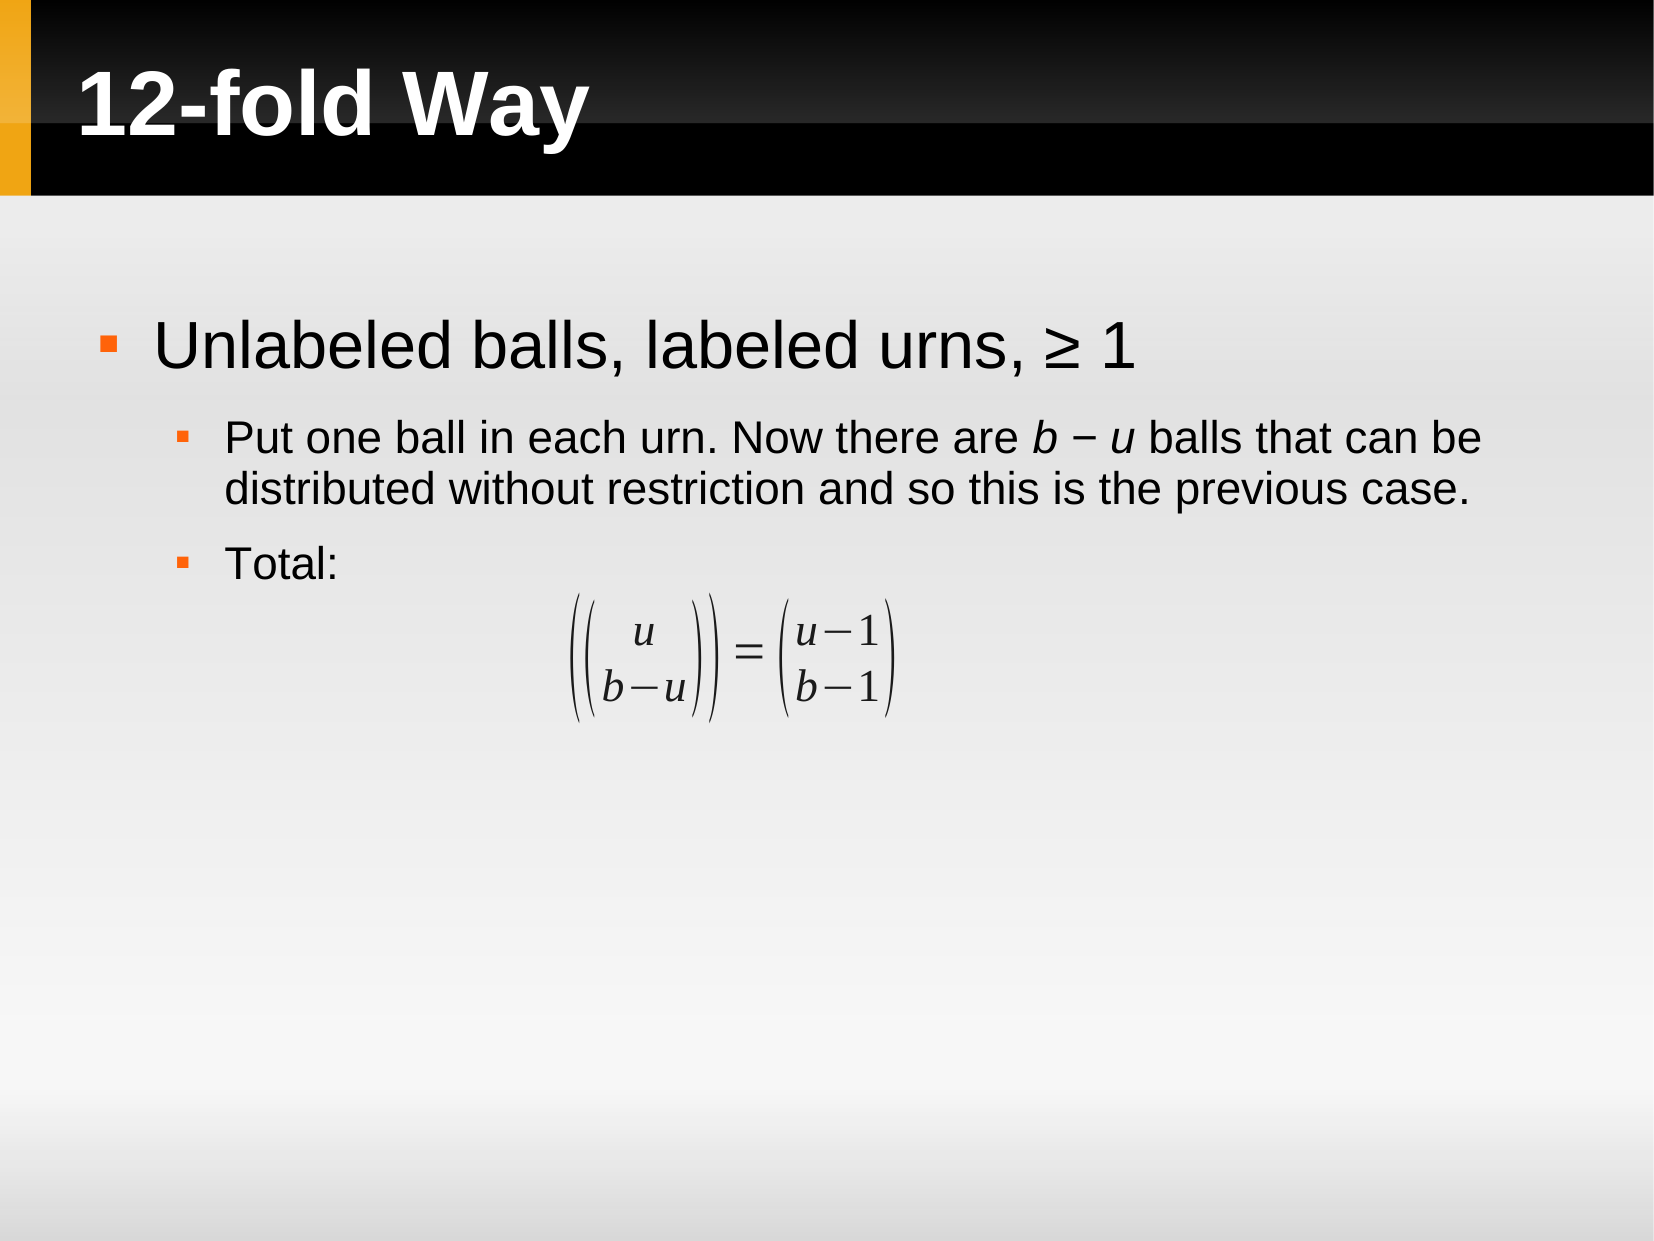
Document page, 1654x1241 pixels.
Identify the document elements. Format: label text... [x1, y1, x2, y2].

title 12-fold Way [76, 7, 1565, 200]
picture [0, 0, 1654, 1241]
list Unlabeled balls, labeled urns, ≥ 1 Put one ball in each urn. Now there are b − u balls that can be distributed without restriction and so this is the previous case. Total: [82, 307, 1571, 994]
chart [561, 590, 904, 727]
